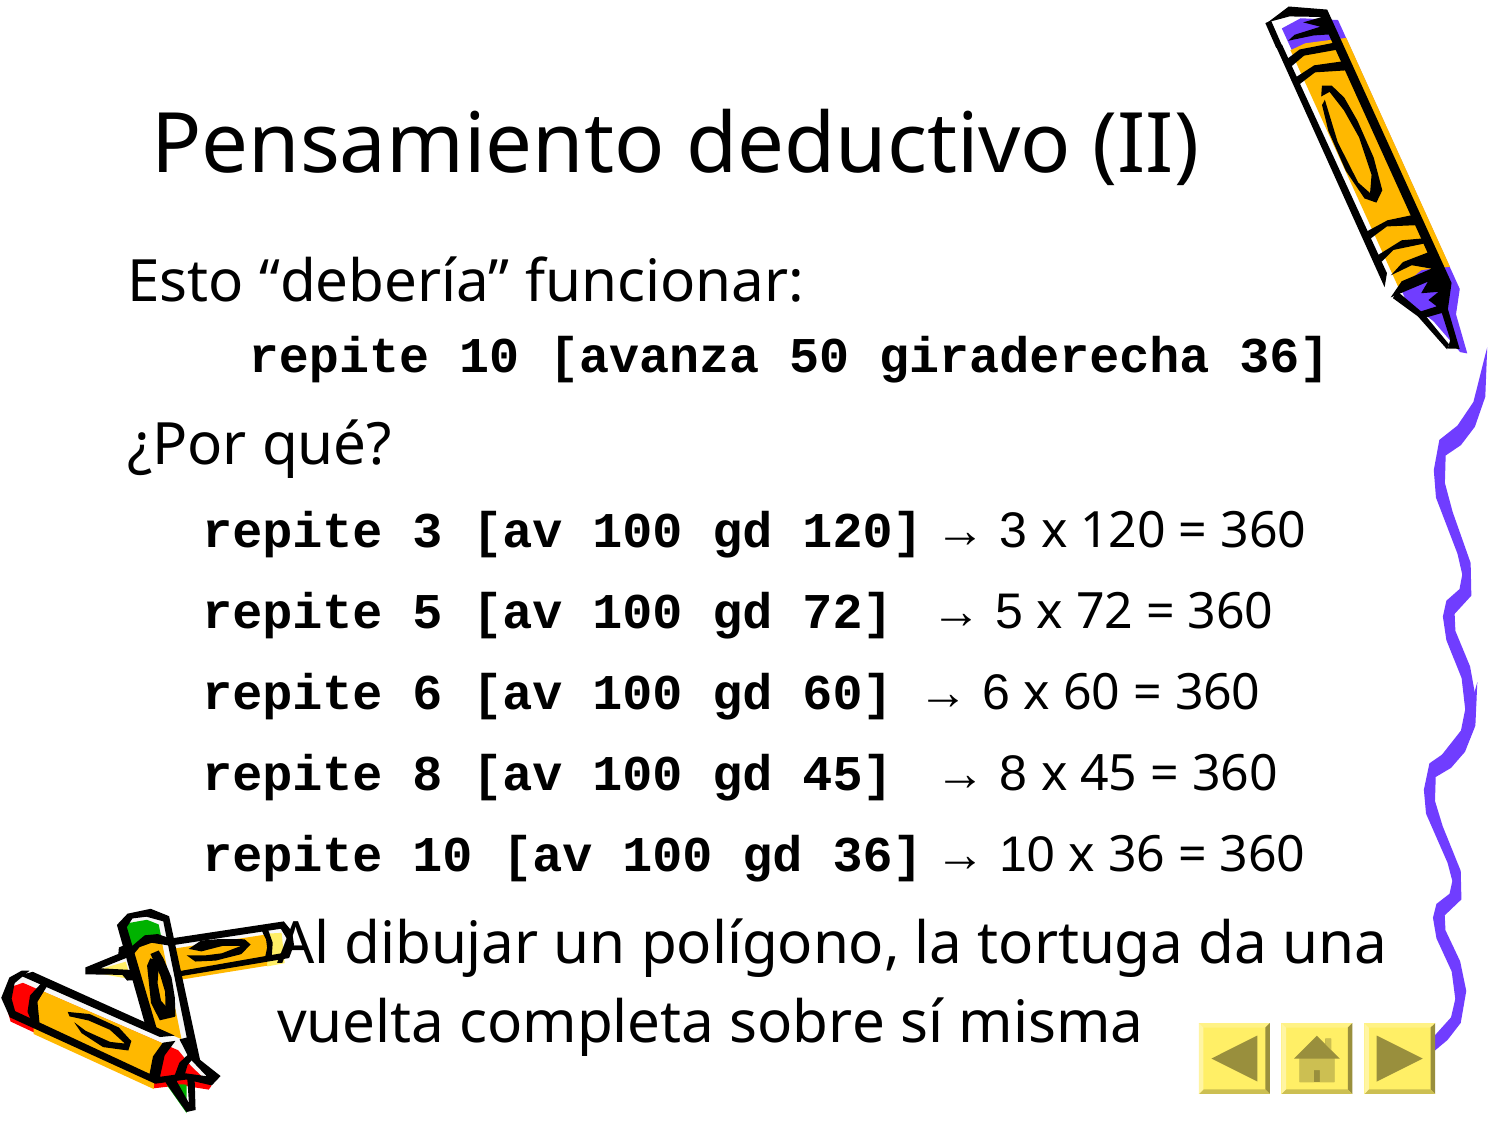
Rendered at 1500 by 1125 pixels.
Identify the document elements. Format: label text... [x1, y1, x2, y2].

text_box [1366, 1023, 1436, 1094]
title Pensamiento deductivo (II) [112, 54, 1240, 205]
text_box [1283, 1023, 1353, 1094]
list Esto “debería” funcionar: repite 10 [avanza 50 giraderecha 36] ¿Por qué? repite 3 [av 100 gd 120] → 3 x 120 = 360 repite 5 [av 100 gd 72] → 5 x 72 = 360 repite 6 [av 100 gd 60] → 6 x 60 = 360 repite 8 [av 100 gd 45] → 8 x 45 = 360 repite 10 [av 100 gd 36] → 10 x 36 = 360 Al dibujar un polígono, la tortuga da una vuelta completa sobre sí misma [112, 231, 1447, 1086]
text_box [1200, 1023, 1270, 1094]
